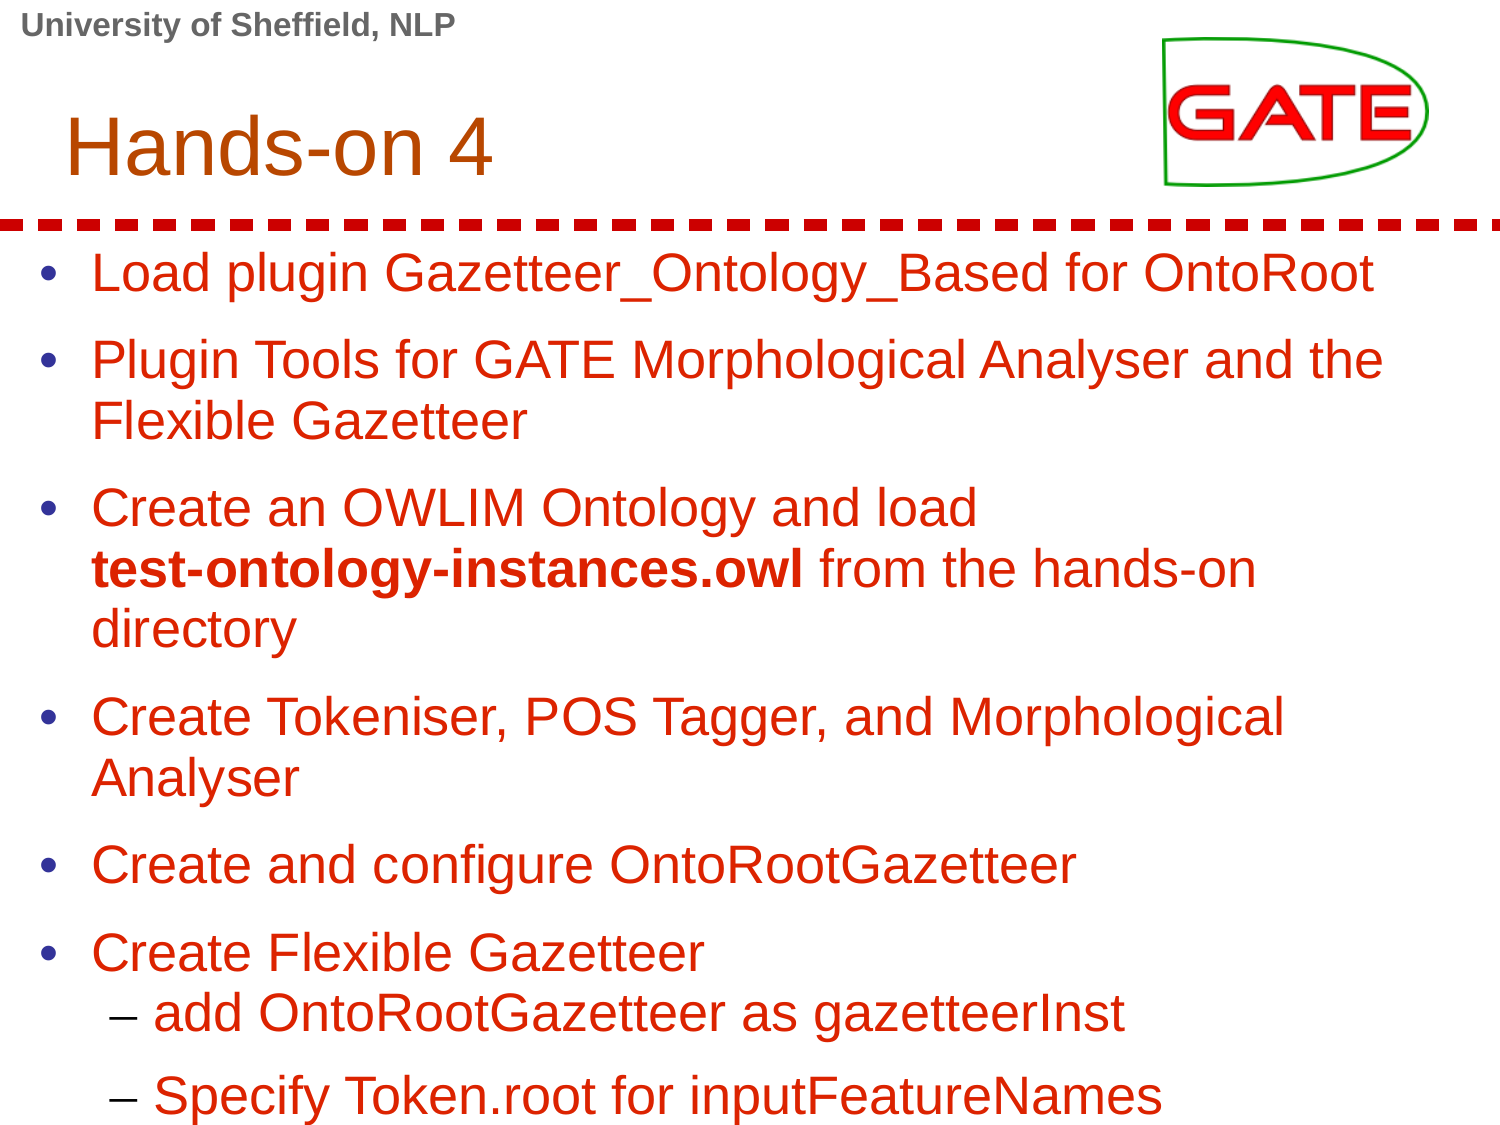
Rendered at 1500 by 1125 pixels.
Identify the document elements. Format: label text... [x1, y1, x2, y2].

picture [1162, 37, 1429, 187]
title Hands-on 4 [50, 53, 970, 234]
list Load plugin Gazetteer_Ontology_Based for OntoRoot Plugin Tools for GATE Morphological Analyser and the Flexible Gazetteer Create an OWLIM Ontology and load test-ontology-instances.owl from the hands-on directory Create Tokeniser, POS Tagger, and Morphological Analyser Create and configure OntoRootGazetteer Create Flexible Gazetteer add OntoRootGazetteer as gazetteerInst Specify Token.root for inputFeatureNames [25, 234, 1424, 1125]
